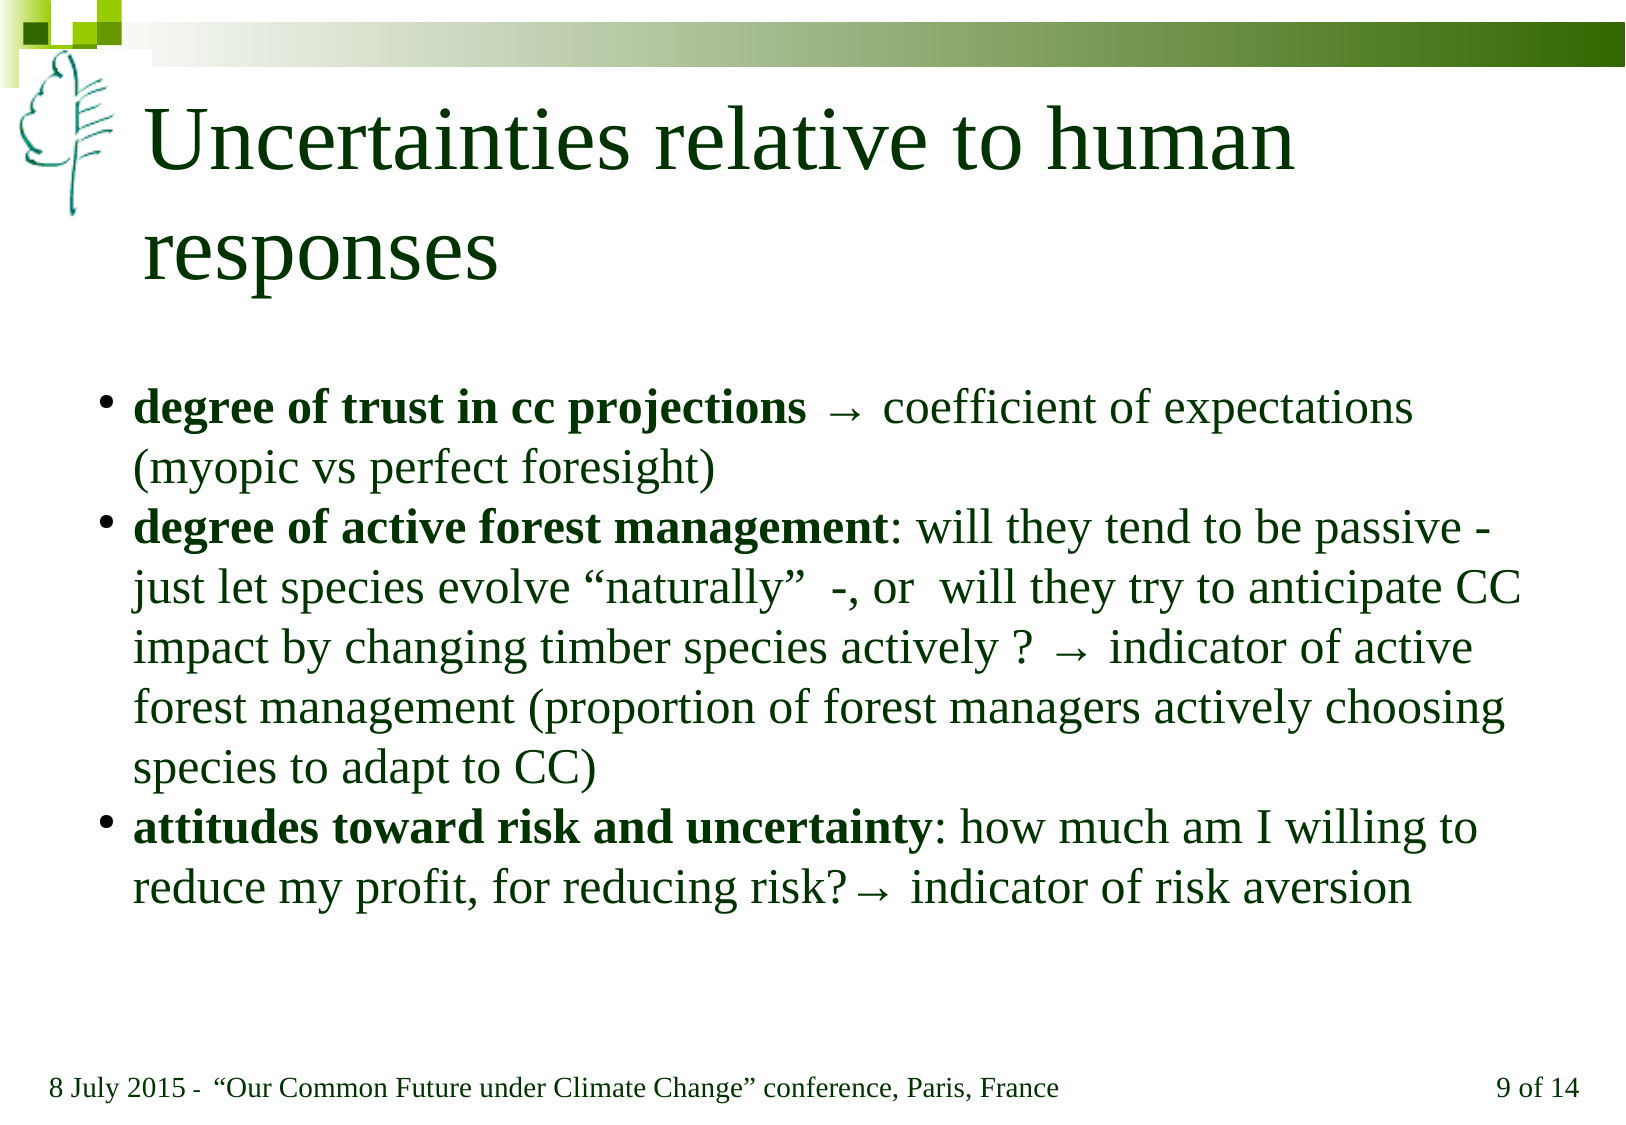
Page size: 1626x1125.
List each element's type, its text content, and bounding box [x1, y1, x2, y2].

picture [19, 49, 152, 220]
title Uncertainties relative to human responses [128, 69, 1583, 306]
list [47, 324, 1595, 1052]
text_box degree of trust in cc projections → coefficient of expectations (myopic vs perfect foresight) degree of active forest management: will they tend to be passive - just let species evolve “naturally” -, or will they try to anticipate CC impact by changing timber species actively ? → indicator of active forest management (proportion of forest managers actively choosing species to adapt to CC) attitudes toward risk and uncertainty: how much am I willing to reduce my profit, for reducing risk?→ indicator of risk aversion [82, 366, 1548, 921]
